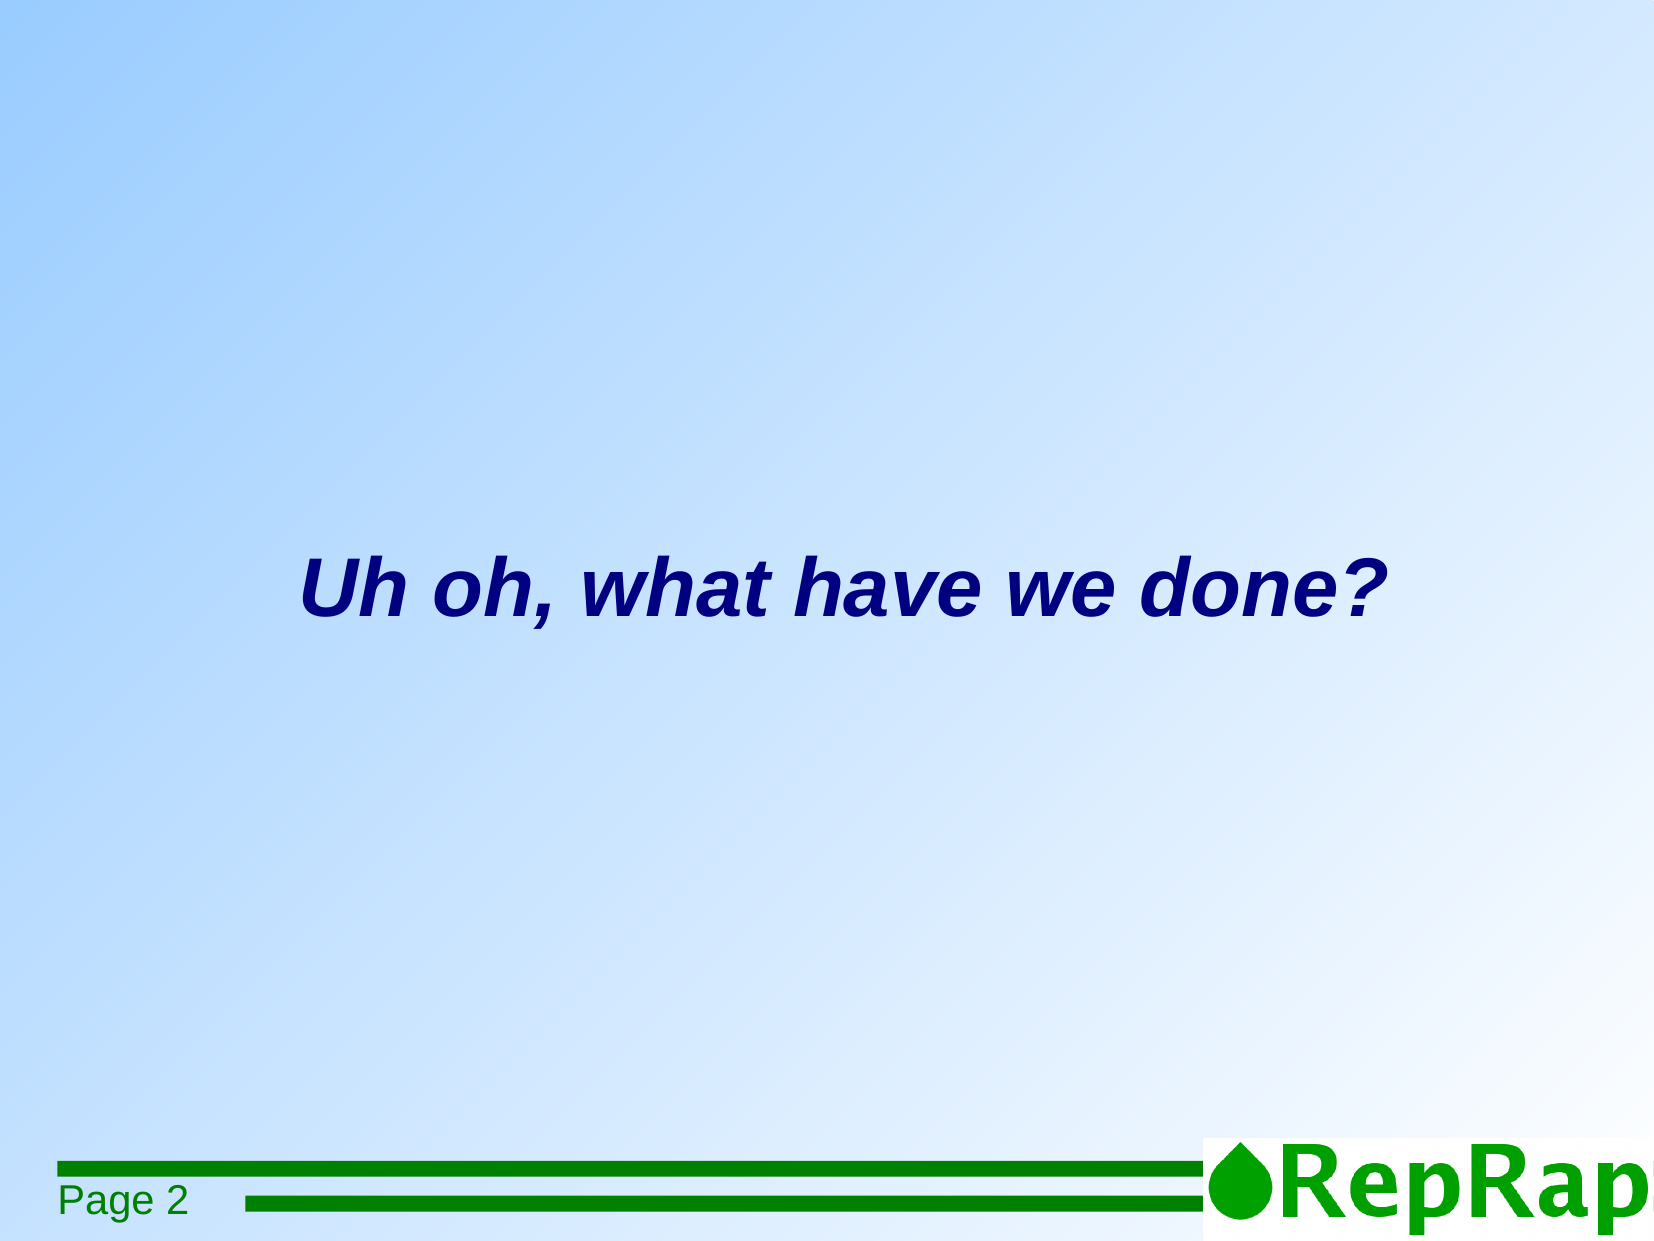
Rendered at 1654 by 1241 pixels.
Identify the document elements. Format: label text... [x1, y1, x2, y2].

title Uh oh, what have we done? [62, 510, 1627, 667]
picture [1203, 1138, 1654, 1241]
